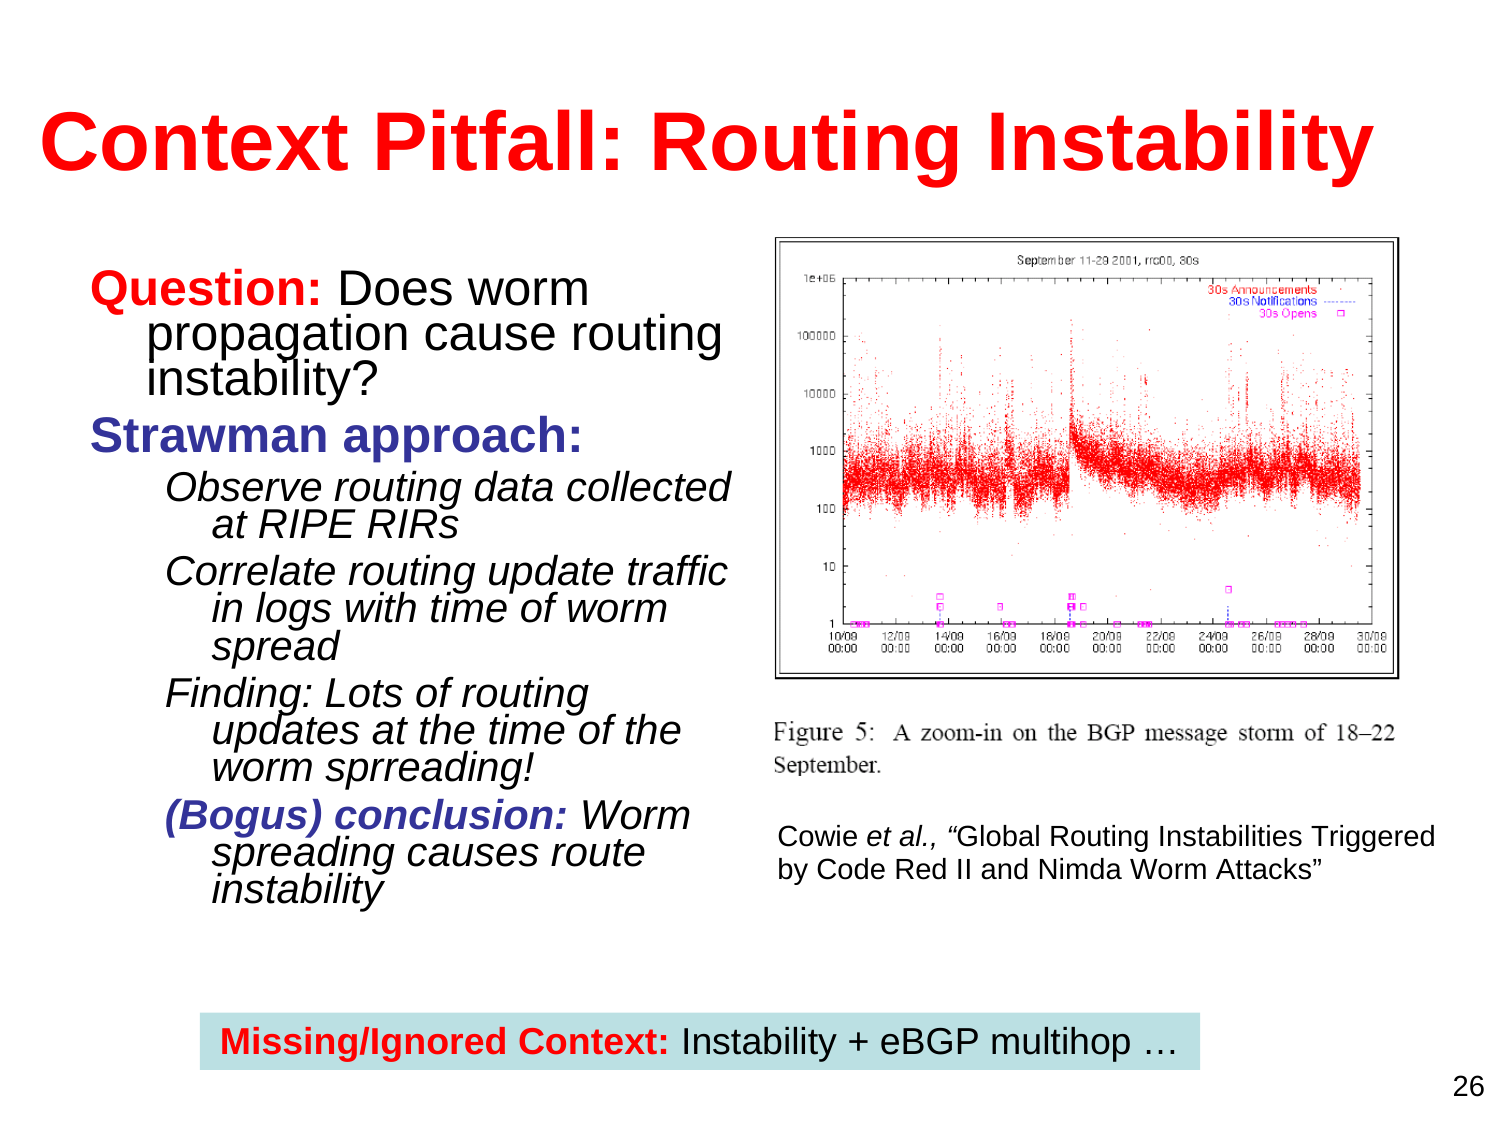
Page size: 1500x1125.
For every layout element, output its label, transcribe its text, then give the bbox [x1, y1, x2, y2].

picture [774, 237, 1408, 776]
text_box Cowie et al., “Global Routing Instabilities Triggered by Code Red II and Nimda Worm Attacks” [762, 812, 1475, 894]
list Question: Does worm propagation cause routing instability? Strawman approach: Observe routing data collected at RIPE RIRs Correlate routing update traffic in logs with time of worm spread Finding: Lots of routing updates at the time of the worm sprreading! (Bogus) conclusion: Worm spreading causes route instability [75, 262, 763, 1007]
text_box Missing/Ignored Context: Instability + eBGP multihop … [199, 1012, 1201, 1070]
title Context Pitfall: Routing Instability [24, 47, 1463, 236]
